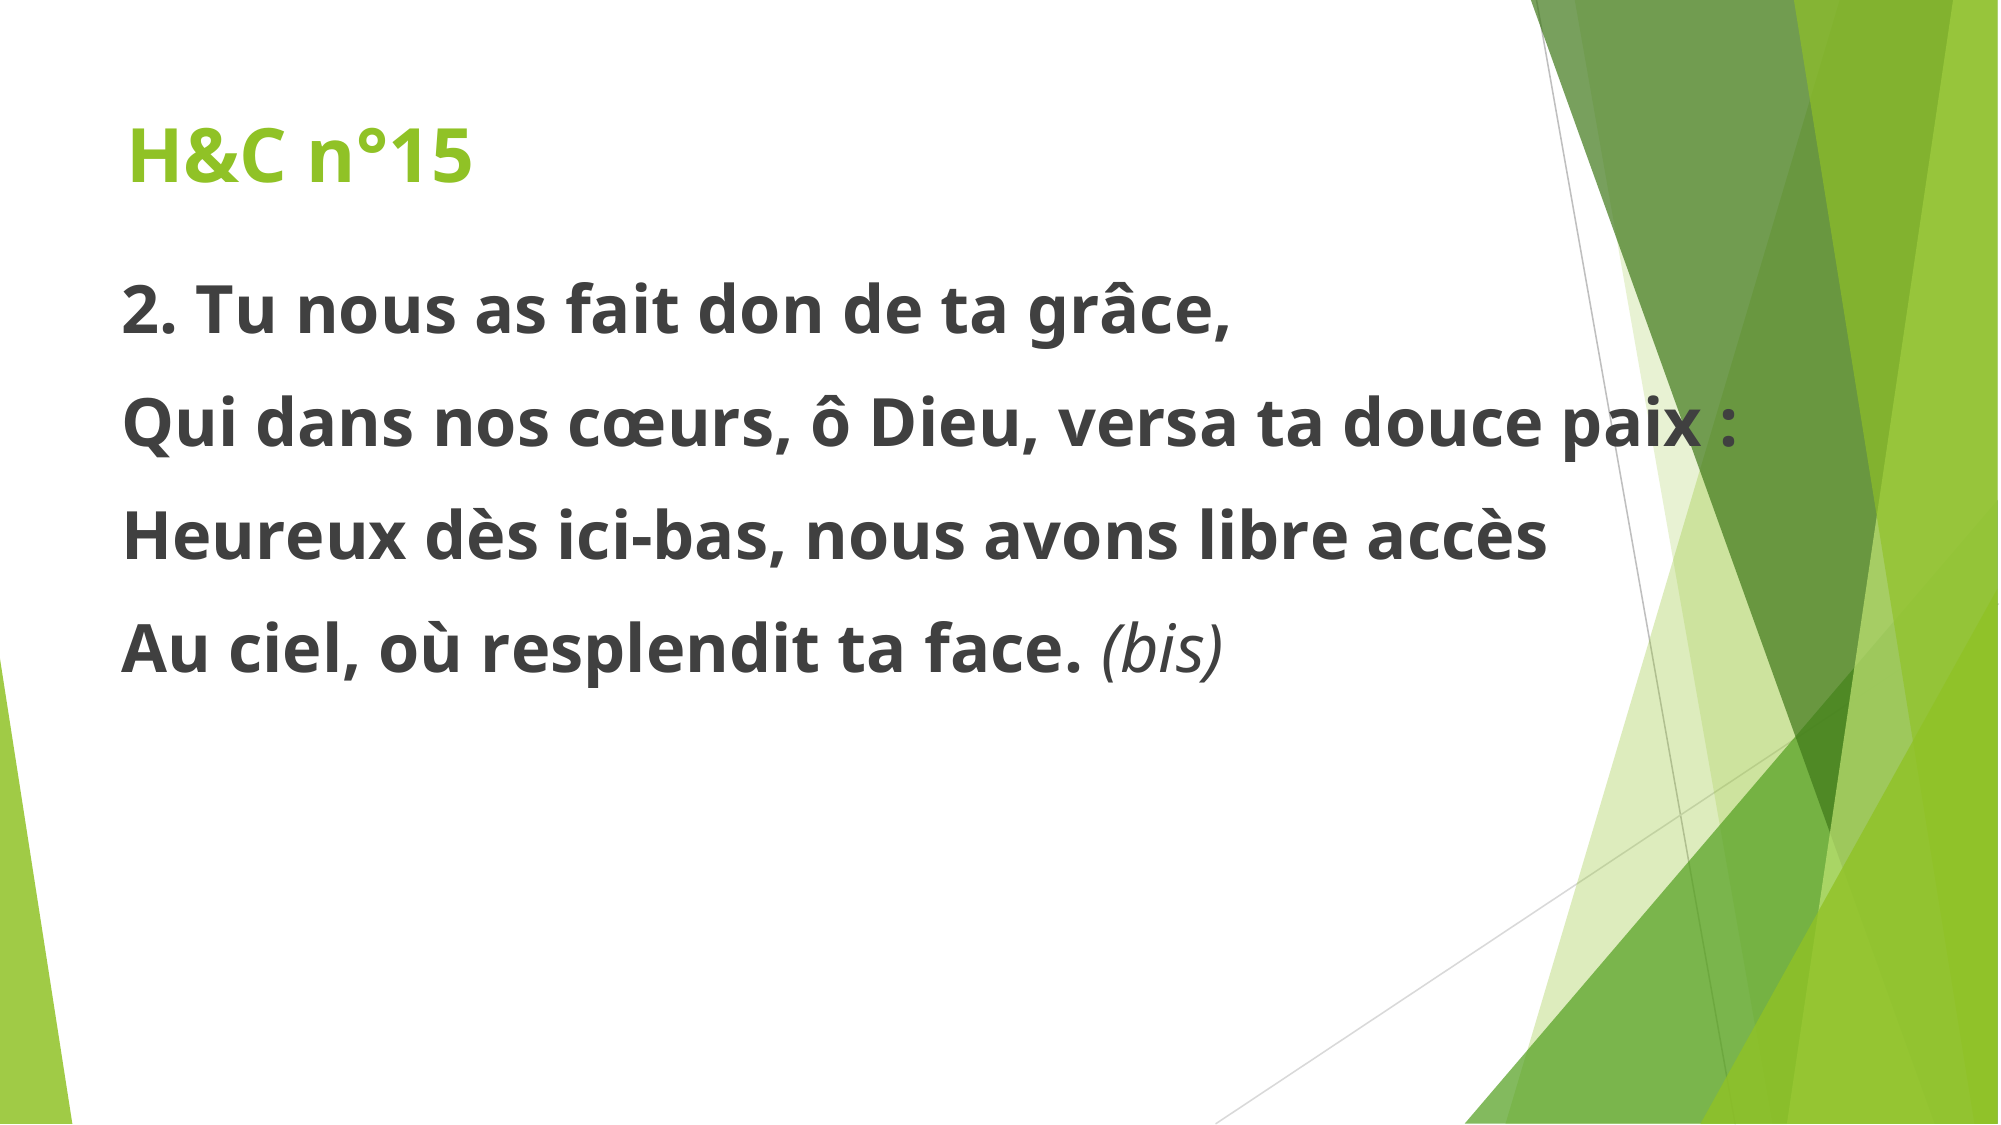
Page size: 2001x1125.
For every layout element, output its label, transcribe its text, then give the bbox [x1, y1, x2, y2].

text_box H&C n°15 [111, 99, 1522, 213]
text_box 2. Tu nous as fait don de ta grâce, Qui dans nos cœurs, ô Dieu, versa ta douce paix : Heureux dès ici-bas, nous avons libre accès Au ciel, où resplendit ta face. (bis) [106, 247, 1961, 886]
